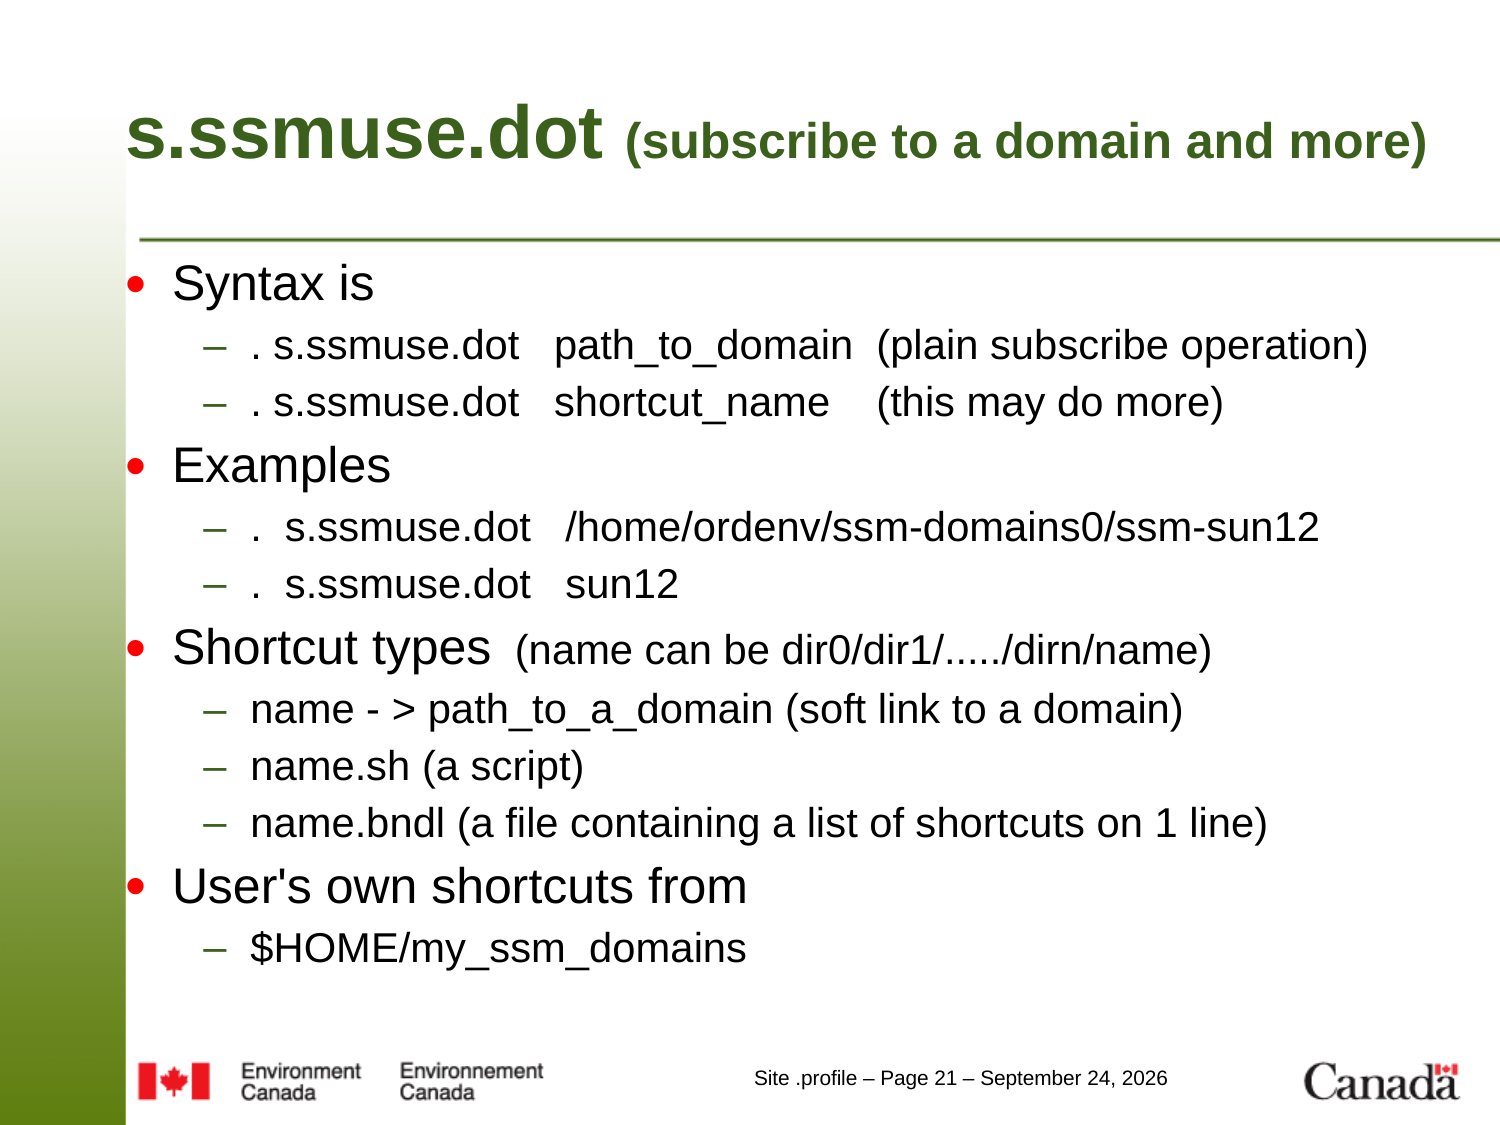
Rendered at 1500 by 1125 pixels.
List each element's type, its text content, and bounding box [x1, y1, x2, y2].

title s.ssmuse.dot (subscribe to a domain and more) [125, 52, 1463, 213]
picture [0, 0, 1500, 1125]
list Syntax is . s.ssmuse.dot path_to_domain (plain subscribe operation) . s.ssmuse.dot shortcut_name (this may do more) Examples . s.ssmuse.dot /home/ordenv/ssm-domains0/ssm-sun12 . s.ssmuse.dot sun12 Shortcut types (name can be dir0/dir1/...../dirn/name) name - > path_to_a_domain (soft link to a domain) name.sh (a script) name.bndl (a file containing a list of shortcuts on 1 line) User's own shortcuts from $HOME/my_ssm_domains [125, 255, 1463, 1009]
